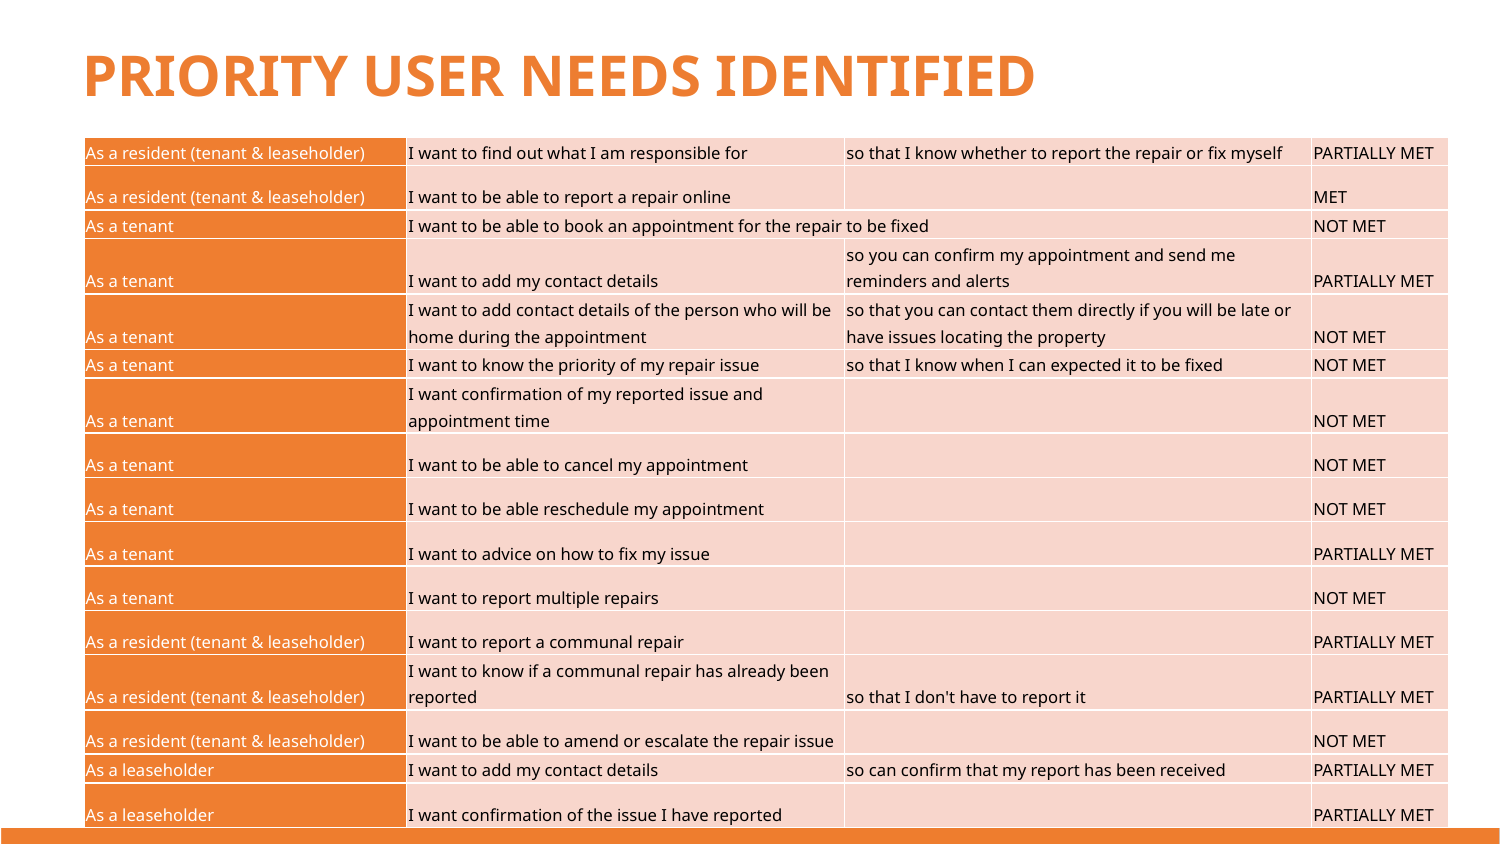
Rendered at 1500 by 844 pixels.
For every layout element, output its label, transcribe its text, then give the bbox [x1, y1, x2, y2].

table_cell As a tenant [85, 379, 406, 432]
table_cell I want to be able to amend or escalate the repair issue [407, 711, 844, 753]
table_cell so you can confirm my appointment and send me reminders and alerts [845, 239, 1311, 293]
table_cell As a resident (tenant & leaseholder) [85, 655, 406, 709]
table_cell I want confirmation of the issue I have reported [407, 784, 844, 827]
table_cell As a tenant [85, 522, 406, 565]
table_cell I want to know the priority of my repair issue [407, 350, 844, 377]
table_cell PARTIALLY MET [1312, 755, 1448, 782]
table_cell As a resident (tenant & leaseholder) [85, 166, 406, 209]
table_cell As a tenant [85, 478, 406, 521]
table_cell As a resident (tenant & leaseholder) [85, 711, 406, 753]
table_header so that I know whether to report the repair or fix myself [845, 138, 1311, 165]
table_cell As a tenant [85, 434, 406, 477]
table_cell [845, 711, 1311, 753]
table_cell PARTIALLY MET [1312, 611, 1448, 654]
table_header I want to find out what I am responsible for [407, 138, 844, 165]
table_cell PARTIALLY MET [1312, 522, 1448, 565]
table_cell PARTIALLY MET [1312, 655, 1448, 709]
table_cell [845, 522, 1311, 565]
table_cell As a leaseholder [85, 755, 406, 782]
table_cell NOT MET [1312, 379, 1448, 432]
table_cell [845, 478, 1311, 521]
table_cell As a tenant [85, 295, 406, 349]
table_cell I want to report a communal repair [407, 611, 844, 654]
table_cell NOT MET [1312, 711, 1448, 753]
table_cell NOT MET [1312, 567, 1448, 610]
table_cell I want to add my contact details [407, 755, 844, 782]
table_cell so can confirm that my report has been received [845, 755, 1311, 782]
table_cell PARTIALLY MET [1312, 239, 1448, 293]
table_cell As a tenant [85, 211, 406, 238]
table_cell [845, 784, 1311, 827]
table_cell NOT MET [1312, 211, 1448, 238]
table_cell [845, 567, 1311, 610]
table_cell [845, 379, 1311, 432]
table_header PARTIALLY MET [1312, 138, 1448, 165]
table_cell so that I know when I can expected it to be fixed [845, 350, 1311, 377]
table_header As a resident (tenant & leaseholder) [85, 138, 406, 165]
picture [0, 828, 1500, 844]
table_cell As a tenant [85, 350, 406, 377]
table_cell [845, 166, 1311, 209]
table_cell I want to report multiple repairs [407, 567, 844, 610]
table_cell I want to advice on how to fix my issue [407, 522, 844, 565]
table_cell NOT MET [1312, 478, 1448, 521]
table_cell NOT MET [1312, 350, 1448, 377]
table_cell I want confirmation of my reported issue and appointment time [407, 379, 844, 432]
table_cell As a leaseholder [85, 784, 406, 827]
table_cell [845, 434, 1311, 477]
table_cell As a resident (tenant & leaseholder) [85, 611, 406, 654]
table_cell NOT MET [1312, 434, 1448, 477]
table_cell I want to add my contact details [407, 239, 844, 293]
table_cell I want to be able to book an appointment for the repair to be fixed [407, 211, 1311, 238]
table_cell As a tenant [85, 567, 406, 610]
text_box PRIORITY USER NEEDS IDENTIFIED [71, 33, 1318, 123]
table_cell I want to be able to report a repair online [407, 166, 844, 209]
table_cell [845, 611, 1311, 654]
table_cell so that I don't have to report it [845, 655, 1311, 709]
table_cell so that you can contact them directly if you will be late or have issues locating the property [845, 295, 1311, 349]
table_cell PARTIALLY MET [1312, 784, 1448, 827]
table_cell I want to know if a communal repair has already been reported [407, 655, 844, 709]
table_cell I want to add contact details of the person who will be home during the appointment [407, 295, 844, 349]
table_cell NOT MET [1312, 295, 1448, 349]
table_cell I want to be able reschedule my appointment [407, 478, 844, 521]
table_cell MET [1312, 166, 1448, 209]
table_cell I want to be able to cancel my appointment [407, 434, 844, 477]
table_cell As a tenant [85, 239, 406, 293]
